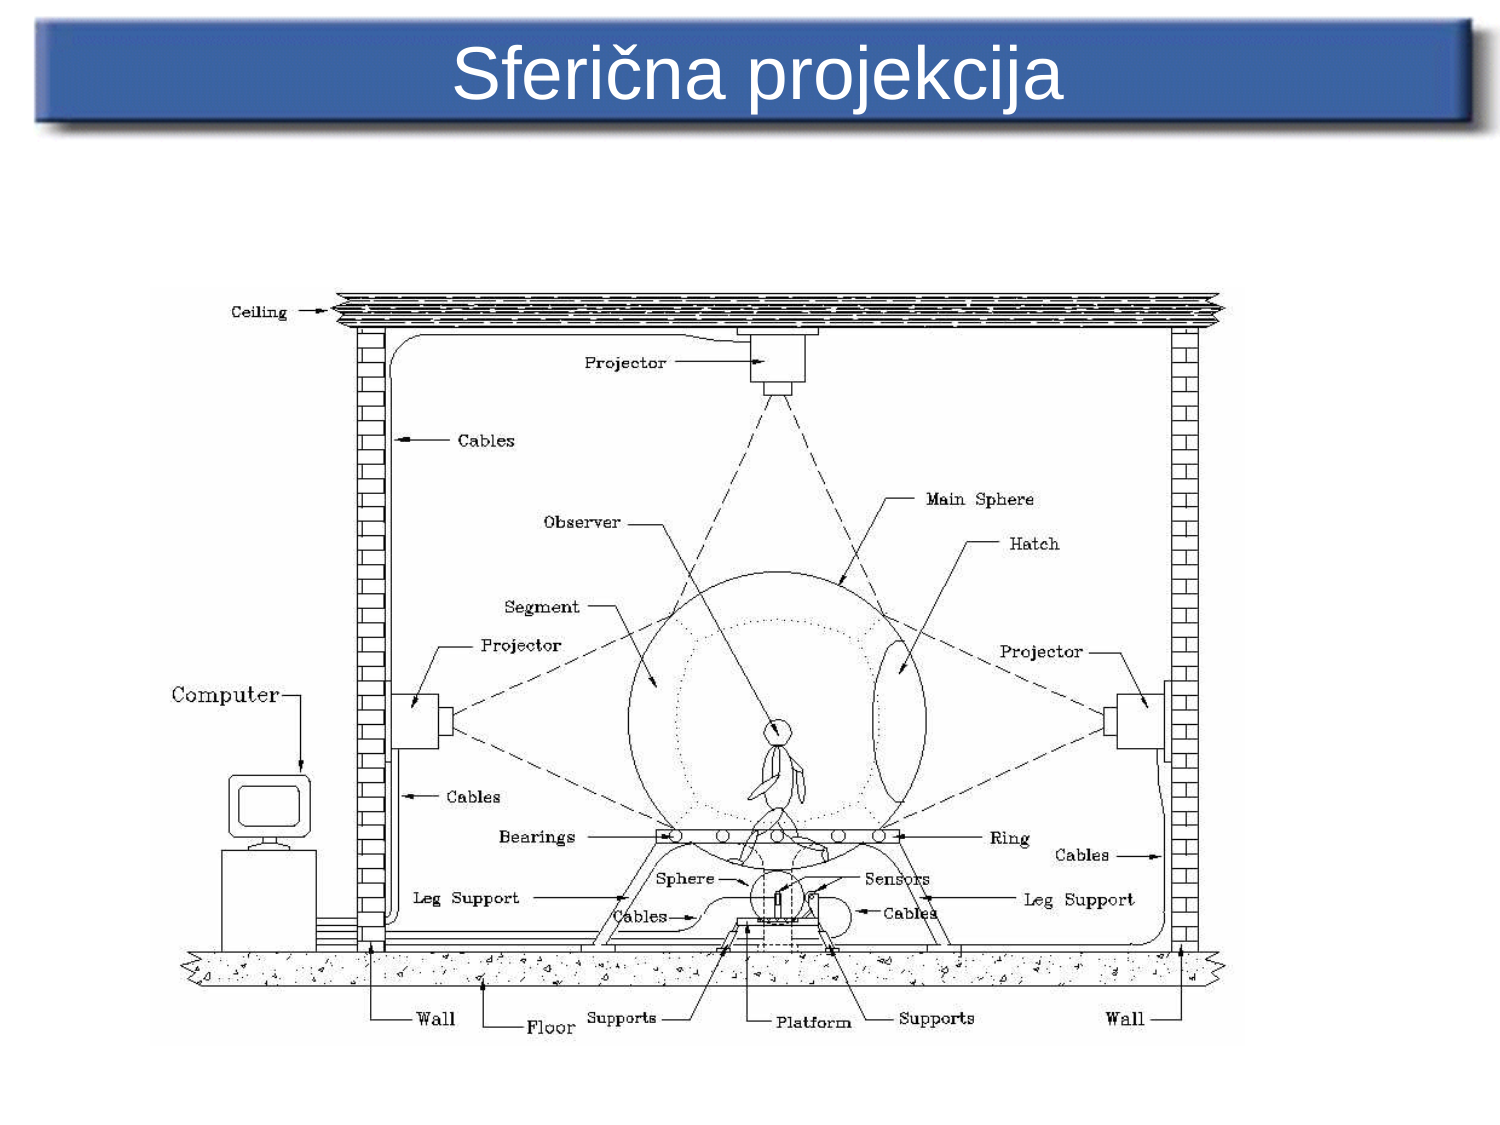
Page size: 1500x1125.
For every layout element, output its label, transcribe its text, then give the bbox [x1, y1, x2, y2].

title Sferična projekcija [120, 17, 1396, 123]
picture [33, 15, 1500, 142]
picture [150, 287, 1245, 1046]
